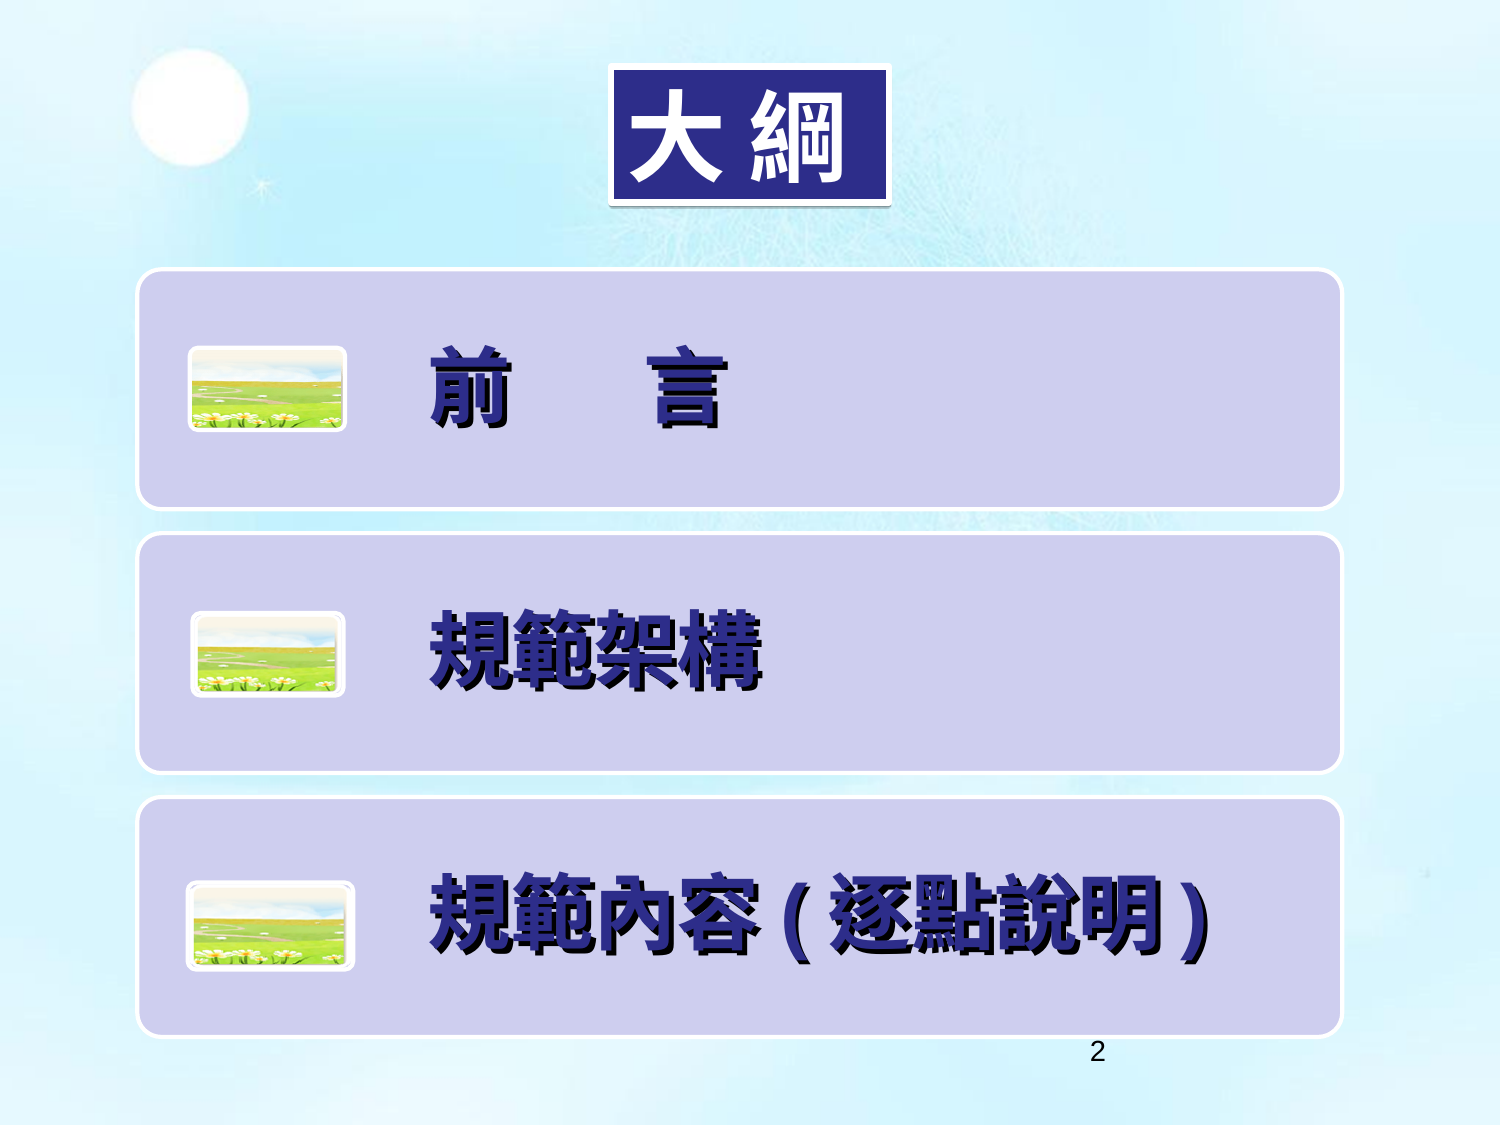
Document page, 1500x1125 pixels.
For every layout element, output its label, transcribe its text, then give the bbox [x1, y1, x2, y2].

text_box [187, 882, 354, 970]
text_box 規範內容(逐點說明) [137, 797, 1343, 1037]
text_box [1074, 1024, 1426, 1103]
text_box 規範架構 [137, 533, 1343, 774]
picture [0, 0, 1500, 1125]
title 大 綱 [611, 66, 889, 203]
text_box 前 言 [137, 269, 1343, 510]
text_box [189, 347, 346, 430]
text_box [192, 612, 344, 696]
